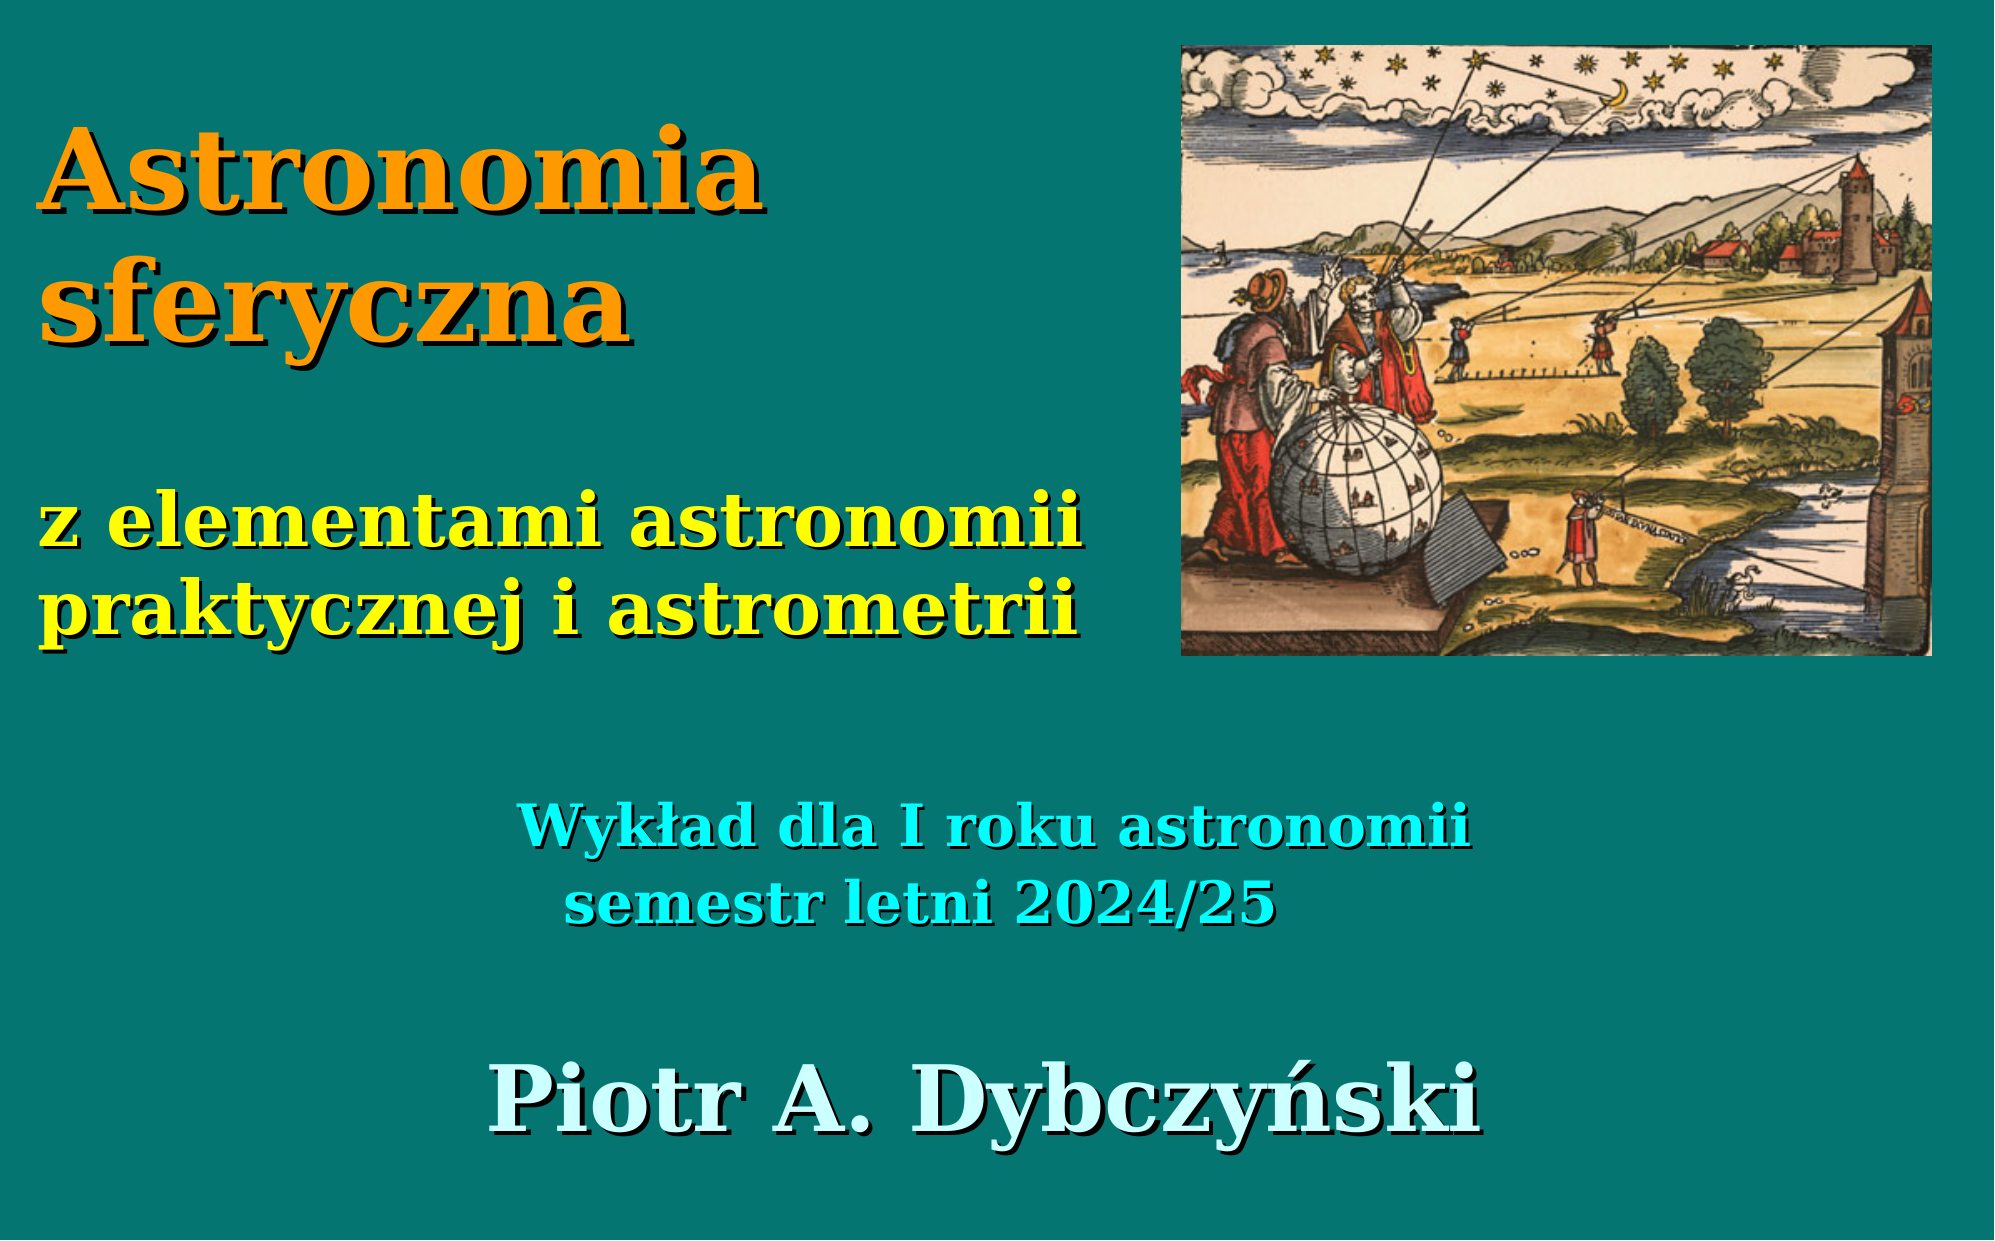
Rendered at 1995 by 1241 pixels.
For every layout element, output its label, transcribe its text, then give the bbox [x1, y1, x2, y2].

title Astronomia sferyczna z elementami astronomii praktycznej i astrometrii Wykład dla I roku astronomii semestr letni 2024/25 Piotr A. Dybczyński [37, 63, 1669, 1193]
picture [1181, 45, 1932, 656]
